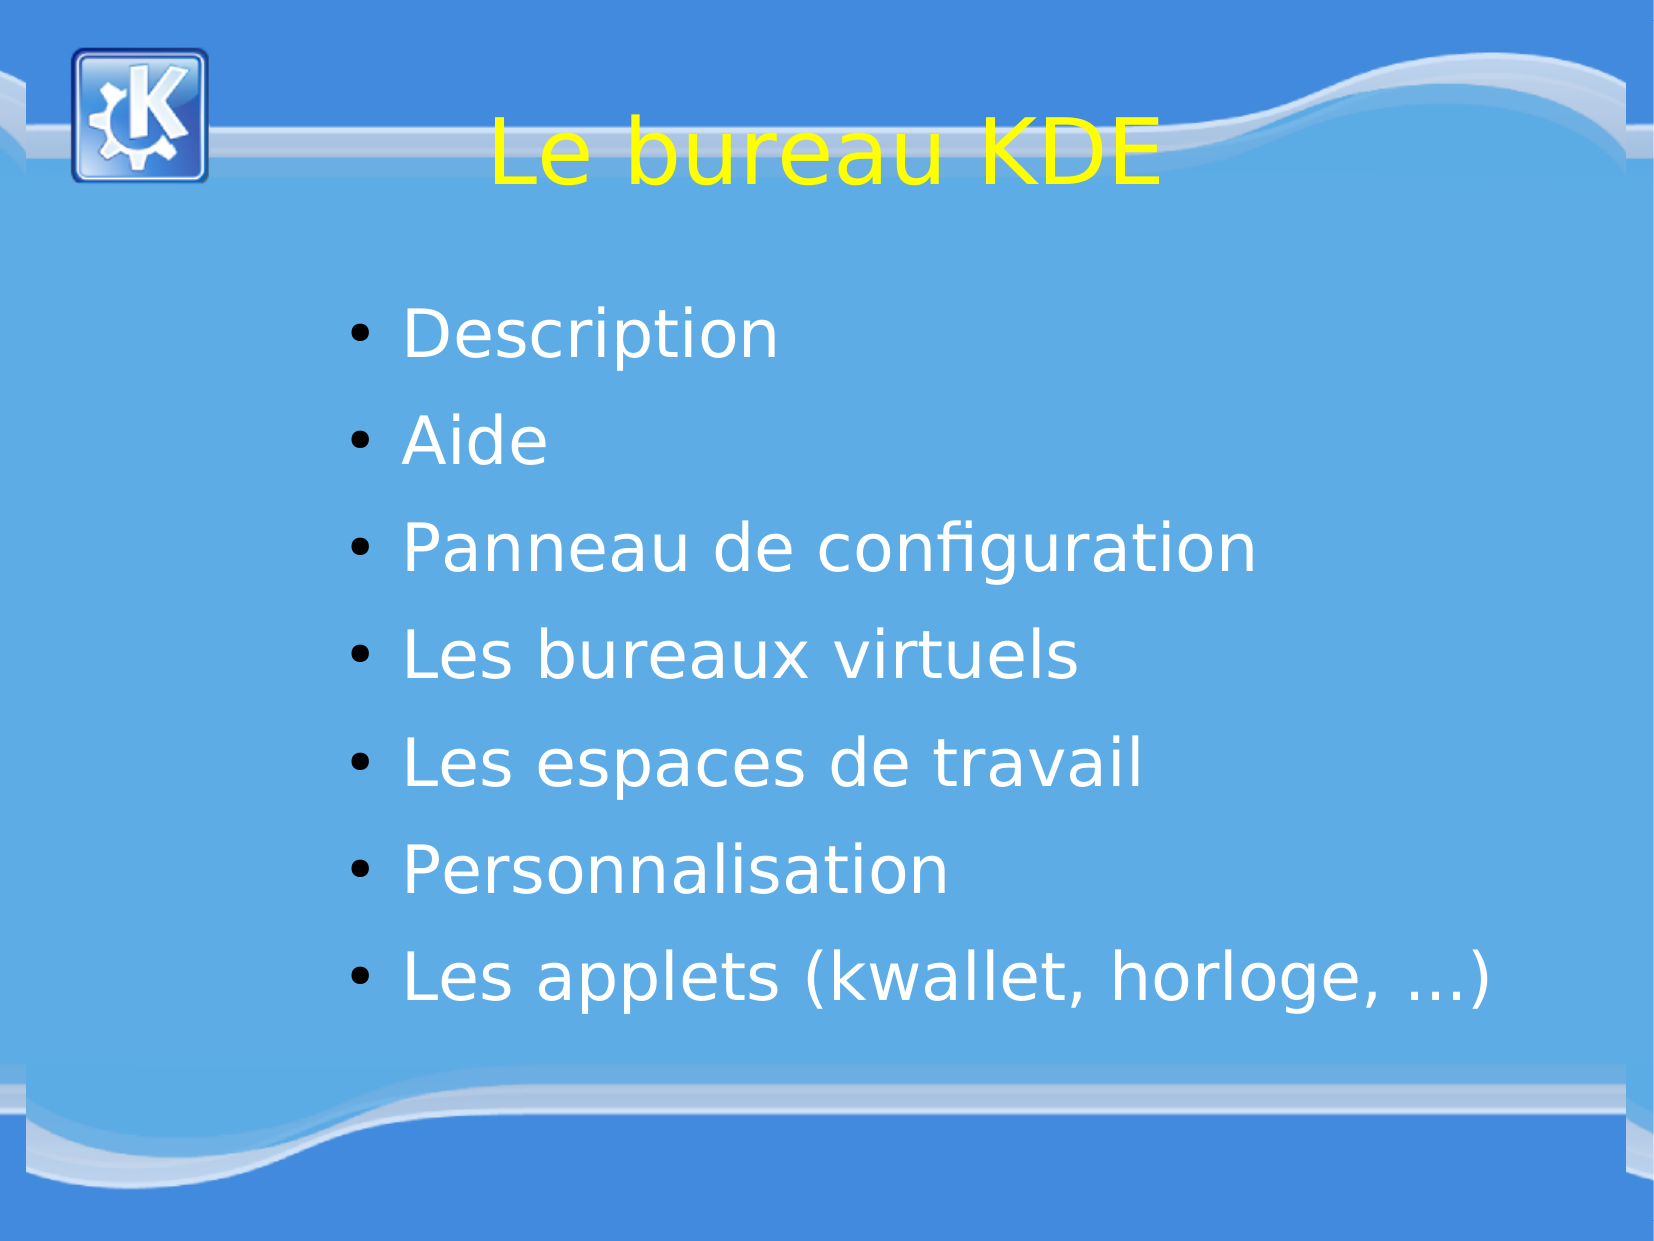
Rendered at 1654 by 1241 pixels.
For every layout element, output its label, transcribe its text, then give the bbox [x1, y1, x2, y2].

picture [0, 0, 1654, 1241]
list Description Aide Panneau de configuration Les bureaux virtuels Les espaces de travail Personnalisation Les applets (kwallet, horloge, ...) [330, 295, 1536, 1046]
title Le bureau KDE [82, 49, 1571, 257]
